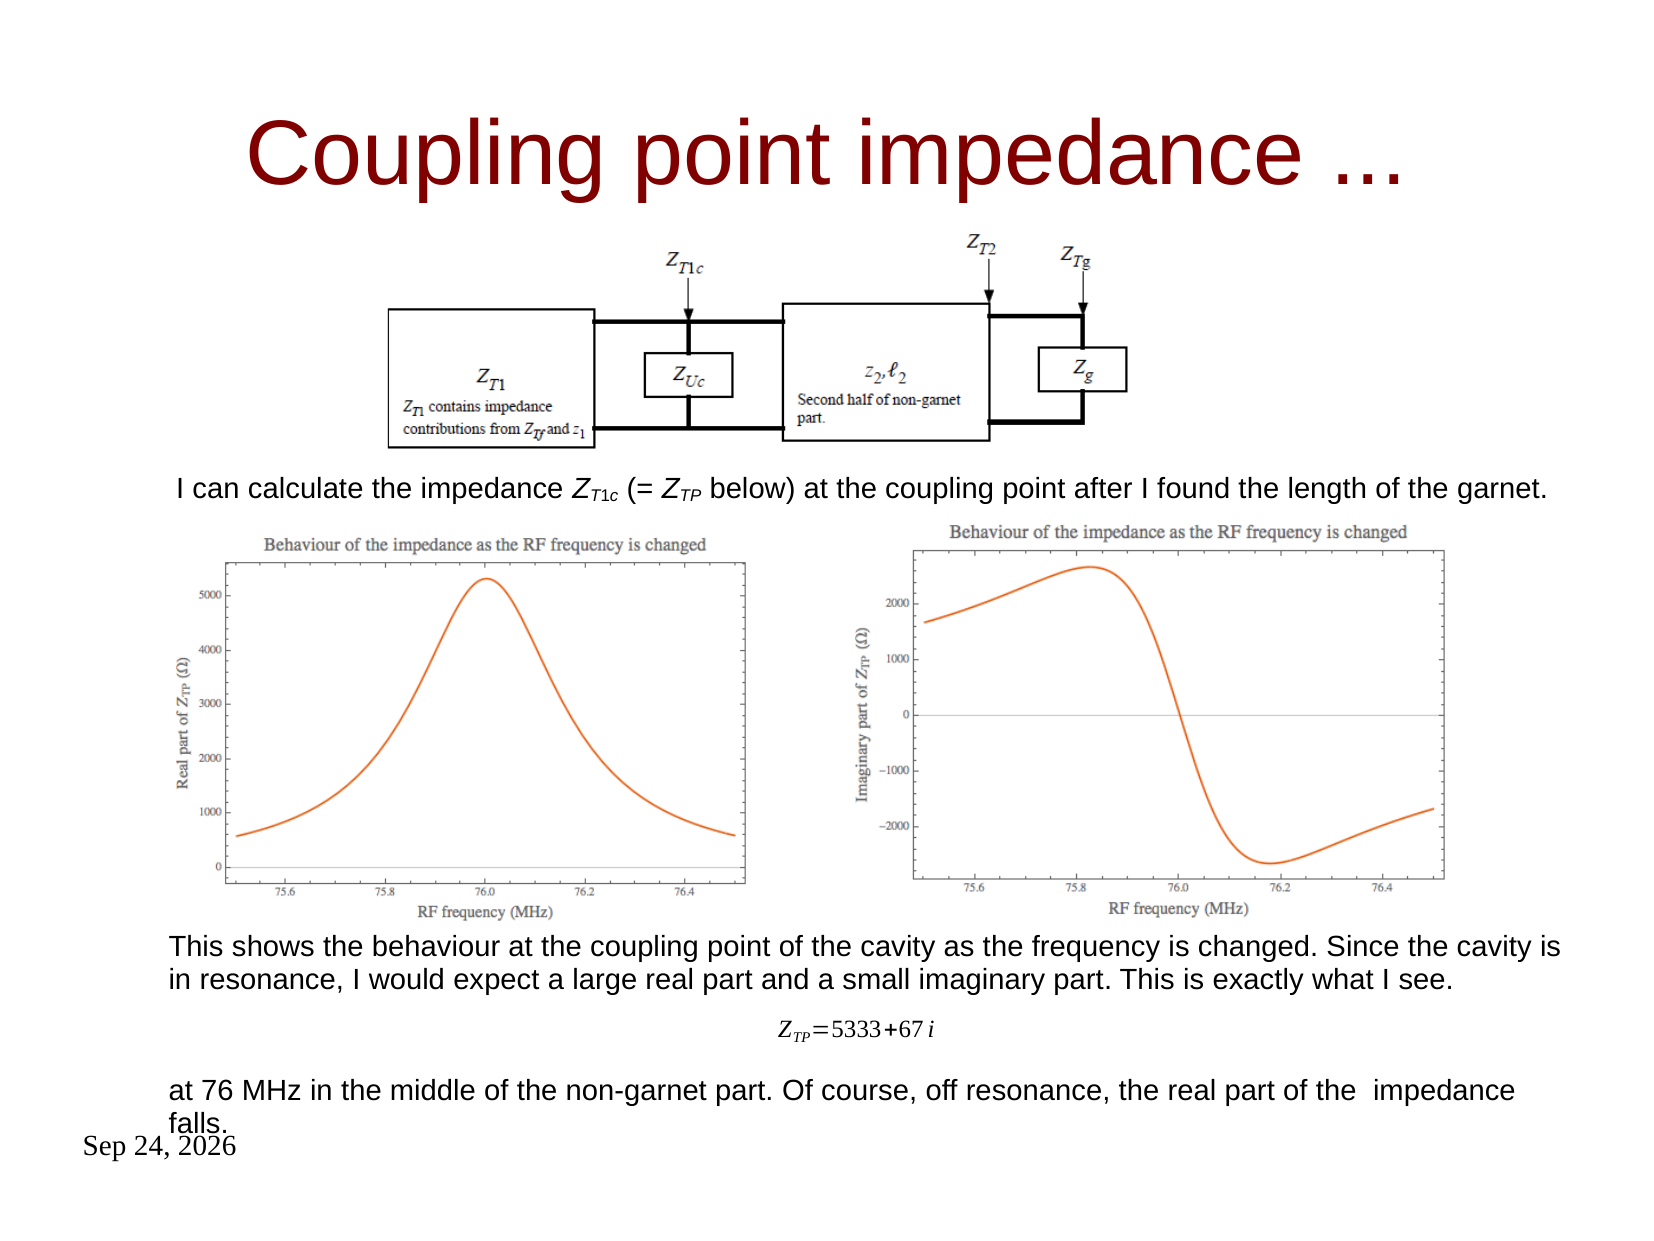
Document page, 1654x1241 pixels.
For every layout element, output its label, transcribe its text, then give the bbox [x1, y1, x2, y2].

text_box This shows the behaviour at the coupling point of the cavity as the frequency is changed. Since the cavity is in resonance, I would expect a large real part and a small imaginary part. This is exactly what I see. [153, 922, 1579, 1067]
picture [855, 524, 1446, 920]
picture [176, 537, 747, 923]
text_box I can calculate the impedance ZT1c (= ZTP below) at the coupling point after I found the length of the garnet. [161, 465, 1587, 563]
text_box at 76 MHz in the middle of the non-garnet part. Of course, off resonance, the real part of the impedance falls. [153, 1066, 1553, 1147]
title Coupling point impedance ... [82, 49, 1571, 257]
picture [352, 223, 1159, 465]
chart [770, 1015, 941, 1047]
